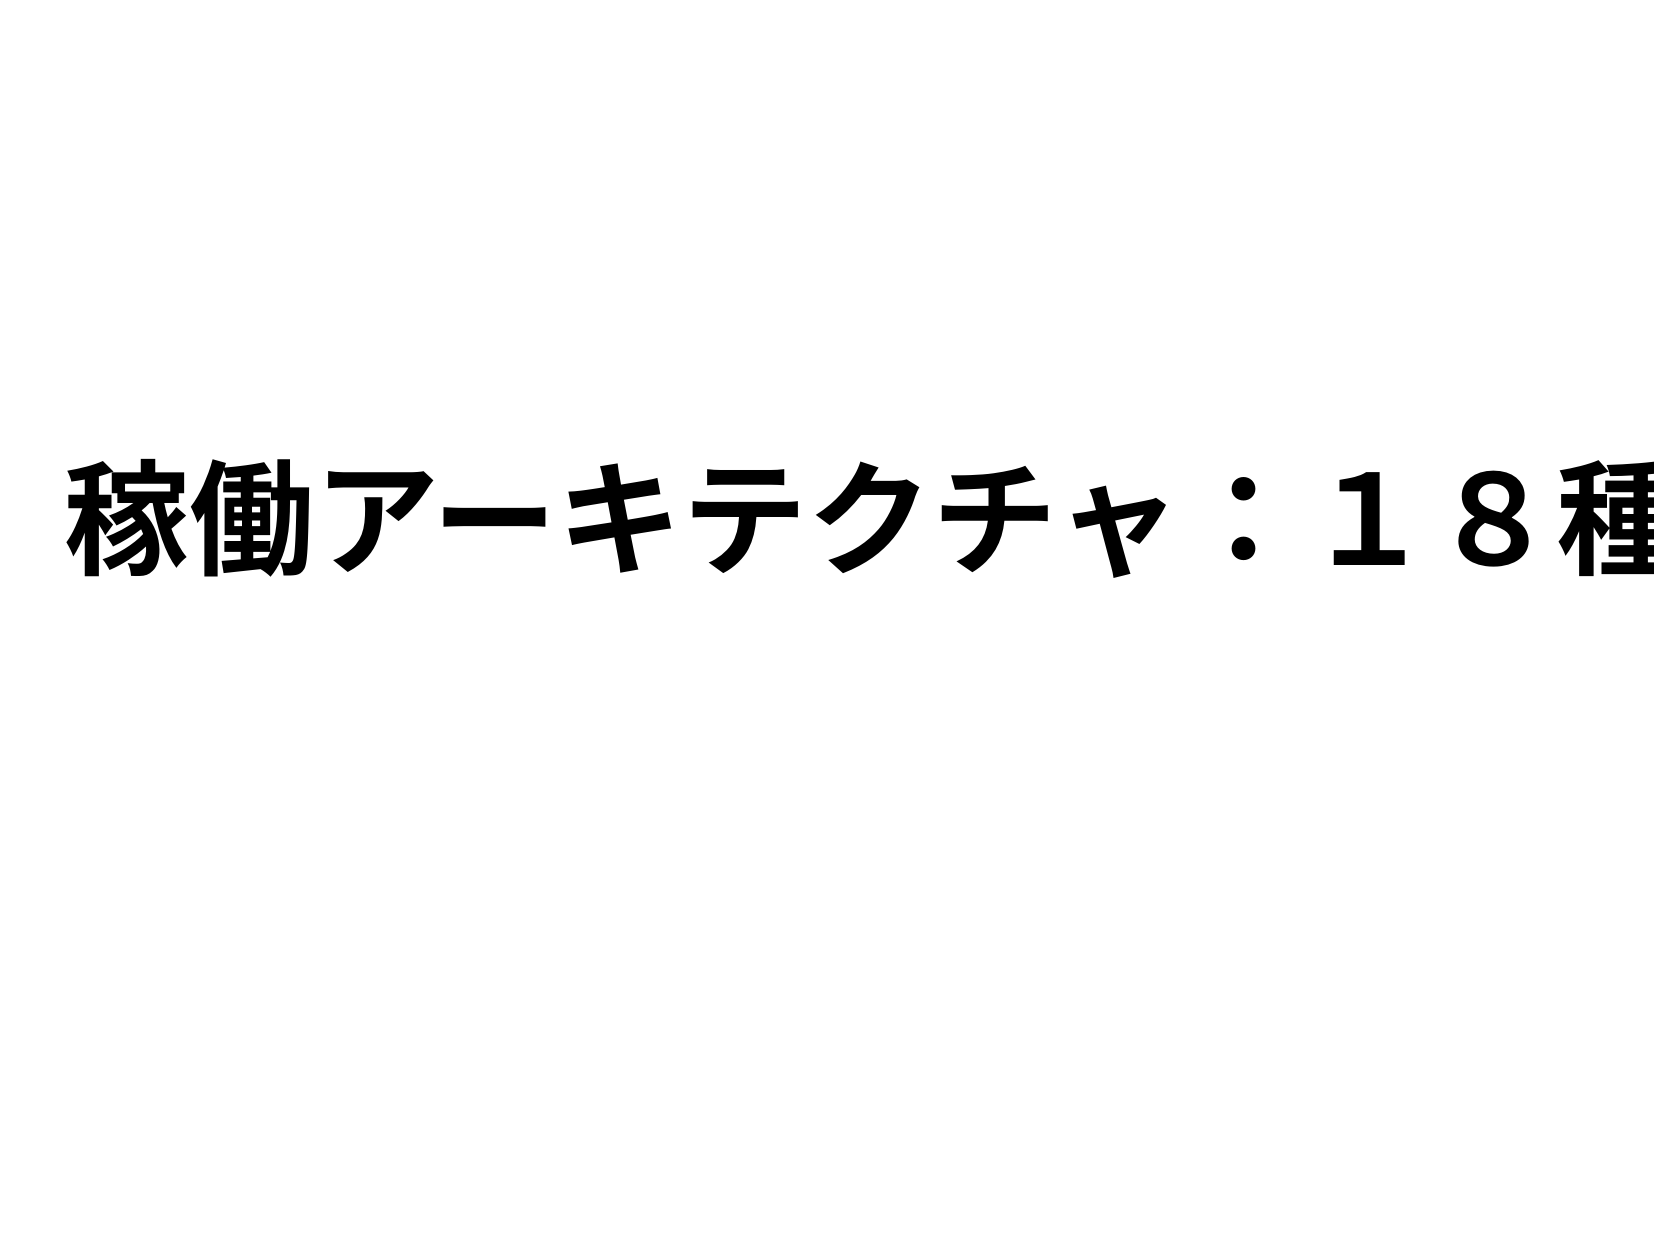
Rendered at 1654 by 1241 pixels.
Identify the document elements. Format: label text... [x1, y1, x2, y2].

text_box 稼働アーキテクチャ：１８種類 [50, 413, 1616, 563]
